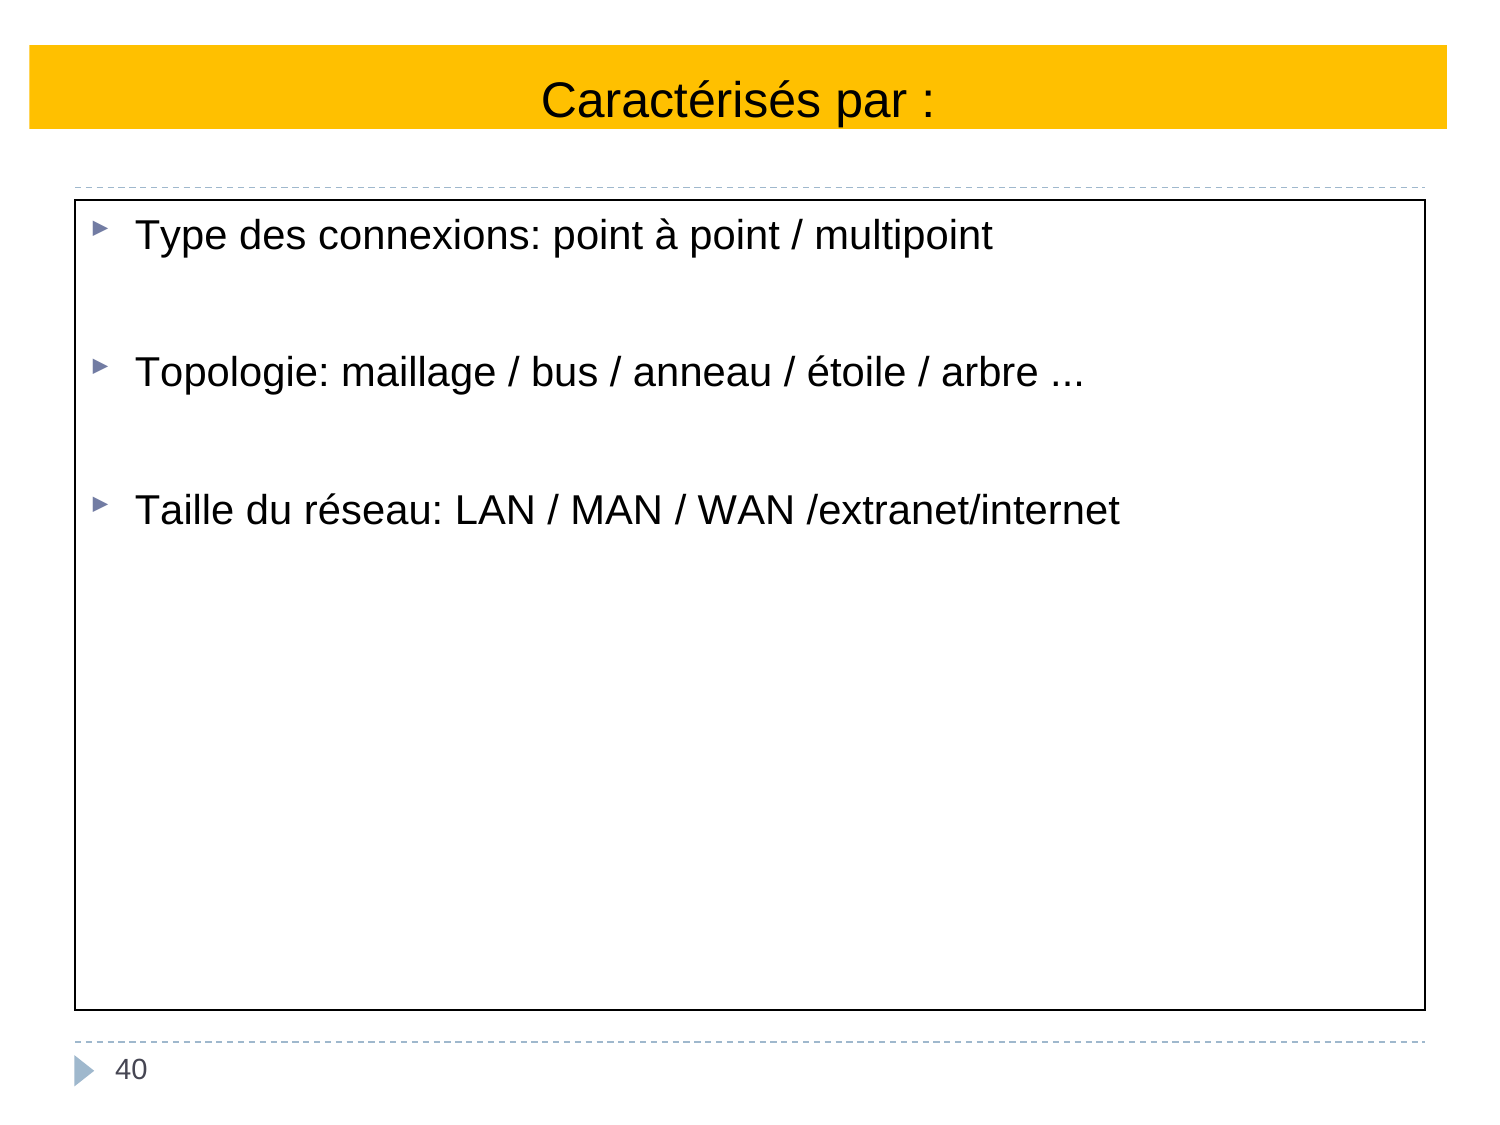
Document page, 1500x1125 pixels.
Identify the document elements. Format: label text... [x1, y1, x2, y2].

text_box 24 [100, 1042, 426, 1103]
list Type des connexions: point à point / multipoint Topologie: maillage / bus / anneau / étoile / arbre ... Taille du réseau: LAN / MAN / WAN /extranet/internet [75, 200, 1426, 1010]
text_box Caractérisés par : [29, 45, 1447, 129]
